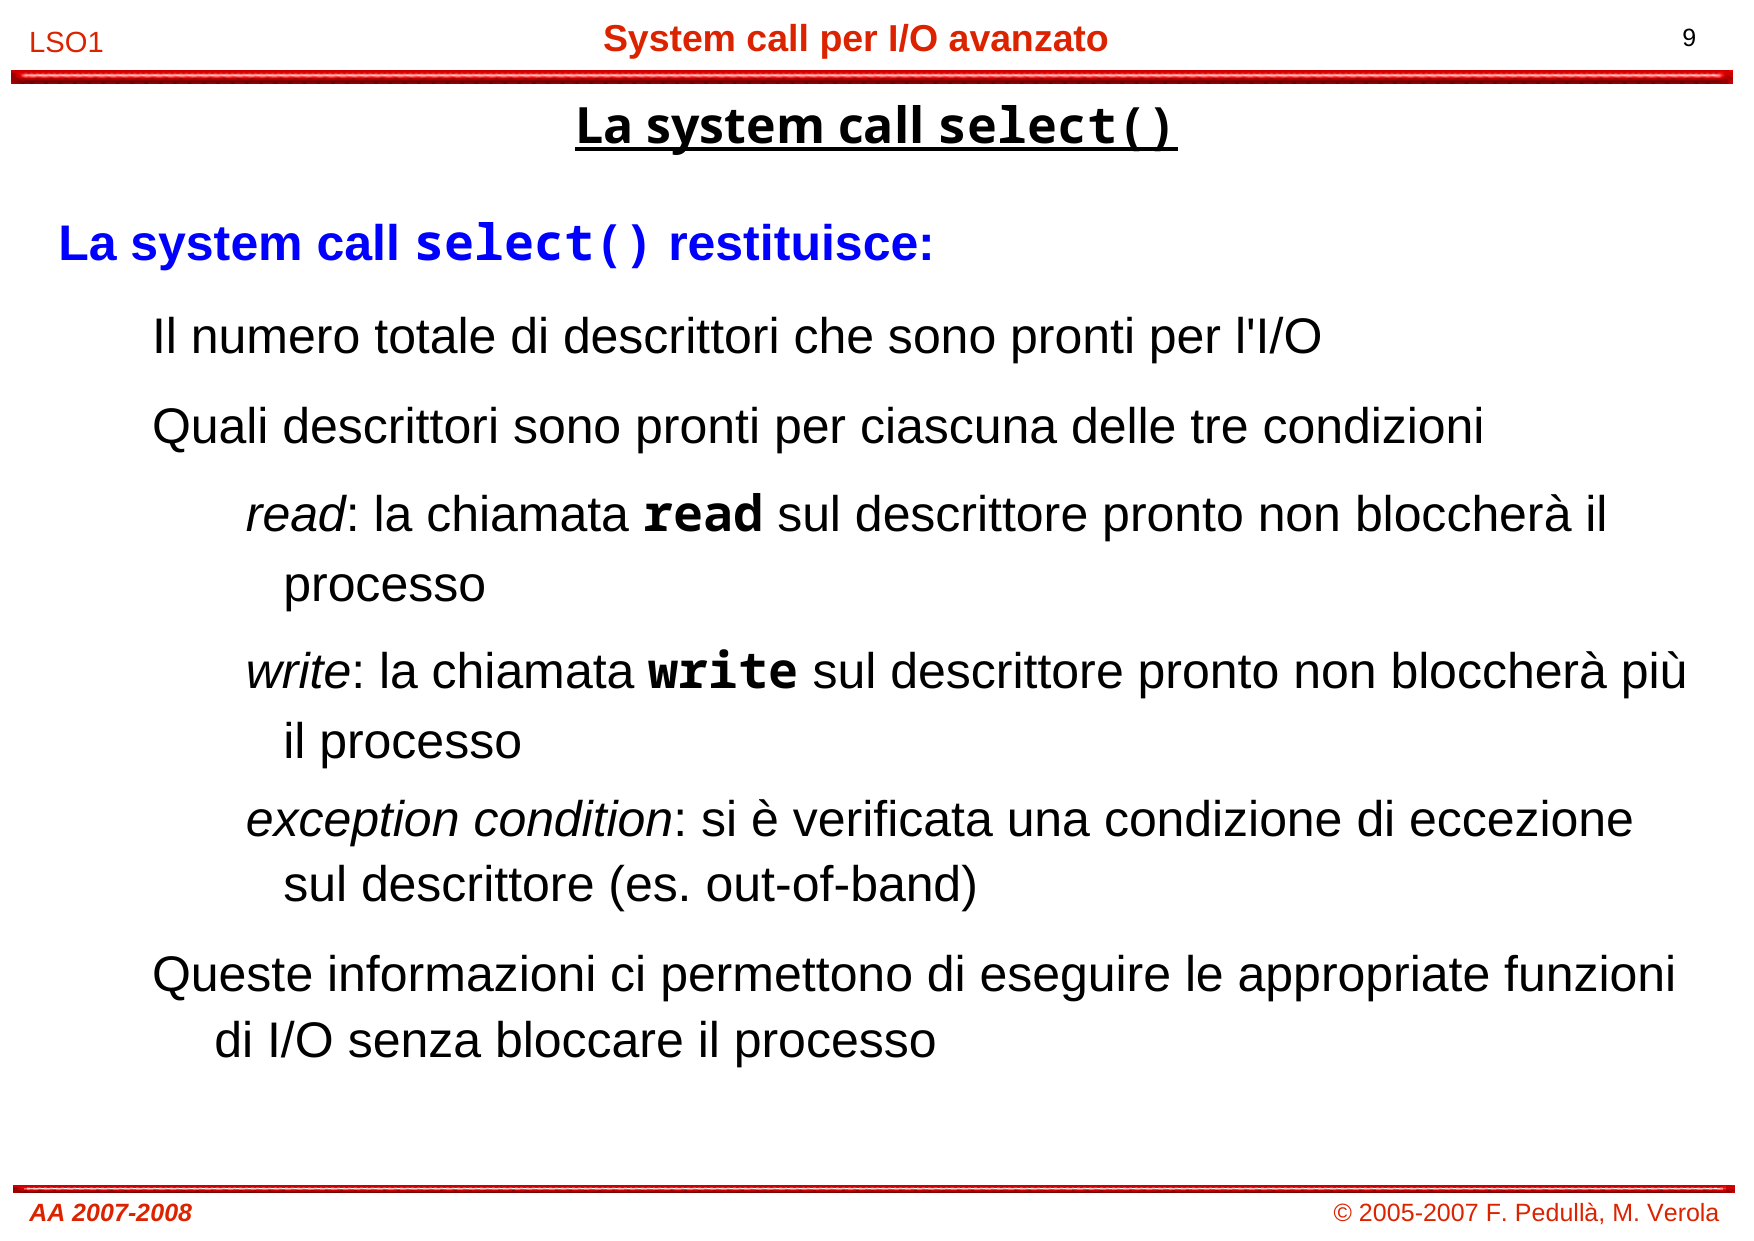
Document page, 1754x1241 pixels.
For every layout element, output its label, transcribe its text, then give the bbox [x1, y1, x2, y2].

picture [11, 70, 1733, 84]
list La system call select() restituisce: Il numero totale di descrittori che sono pronti per l'I/O Quali descrittori sono pronti per ciascuna delle tre condizioni read: la chiamata read sul descrittore pronto non bloccherà il processo write: la chiamata write sul descrittore pronto non bloccherà più il processo exception condition: si è verificata una condizione di eccezione sul descrittore (es. out-of-band) Queste informazioni ci permettono di eseguire le appropriate funzioni di I/O senza bloccare il processo [58, 206, 1696, 1139]
picture [13, 1185, 1735, 1193]
title La system call select() [40, 78, 1713, 174]
